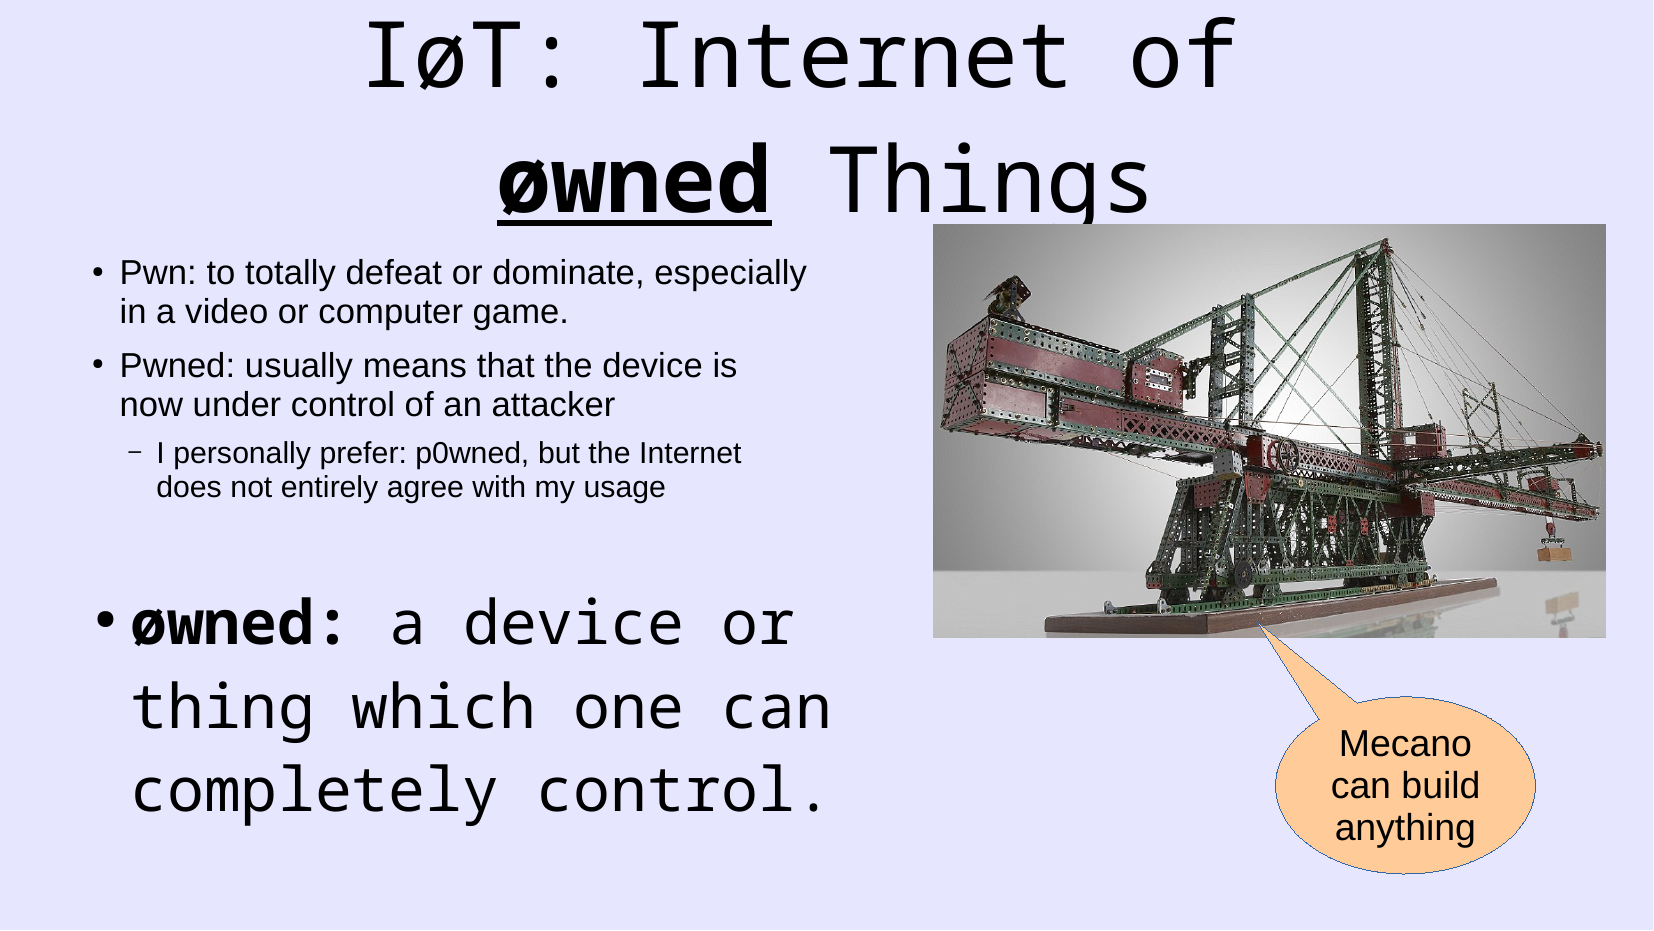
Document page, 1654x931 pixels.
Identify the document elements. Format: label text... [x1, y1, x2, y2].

list Pwn: to totally defeat or dominate, especially in a video or computer game. Pwned: usually means that the device is now under control of an attacker I personally prefer: p0wned, but the Internet does not entirely agree with my usage [82, 253, 809, 511]
picture [933, 224, 1606, 638]
title IøT: Internet of øwned Things [82, 4, 1571, 226]
text_box Mecano can build anything [1257, 621, 1536, 875]
list øwned: a device or thing which one can completely control. [82, 578, 957, 836]
